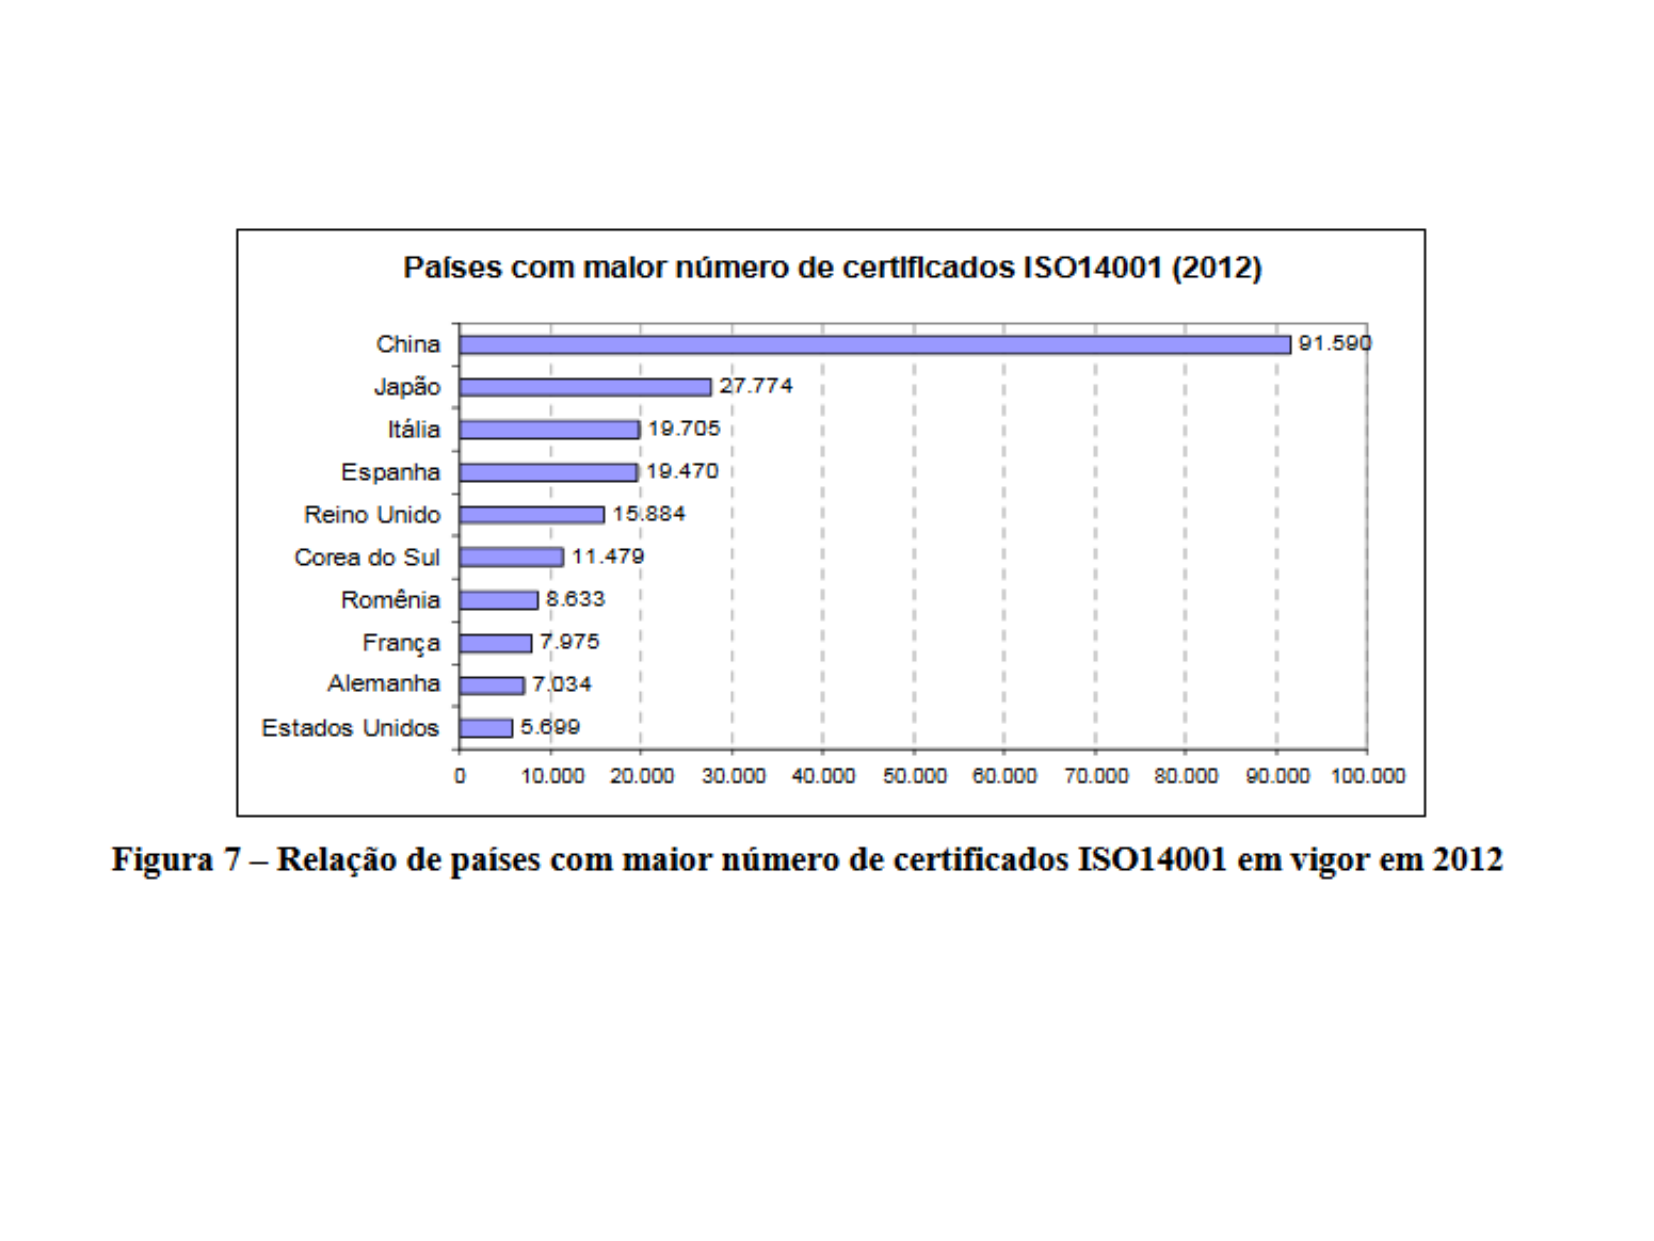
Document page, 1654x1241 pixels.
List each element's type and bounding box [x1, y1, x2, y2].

picture [79, 210, 1512, 886]
